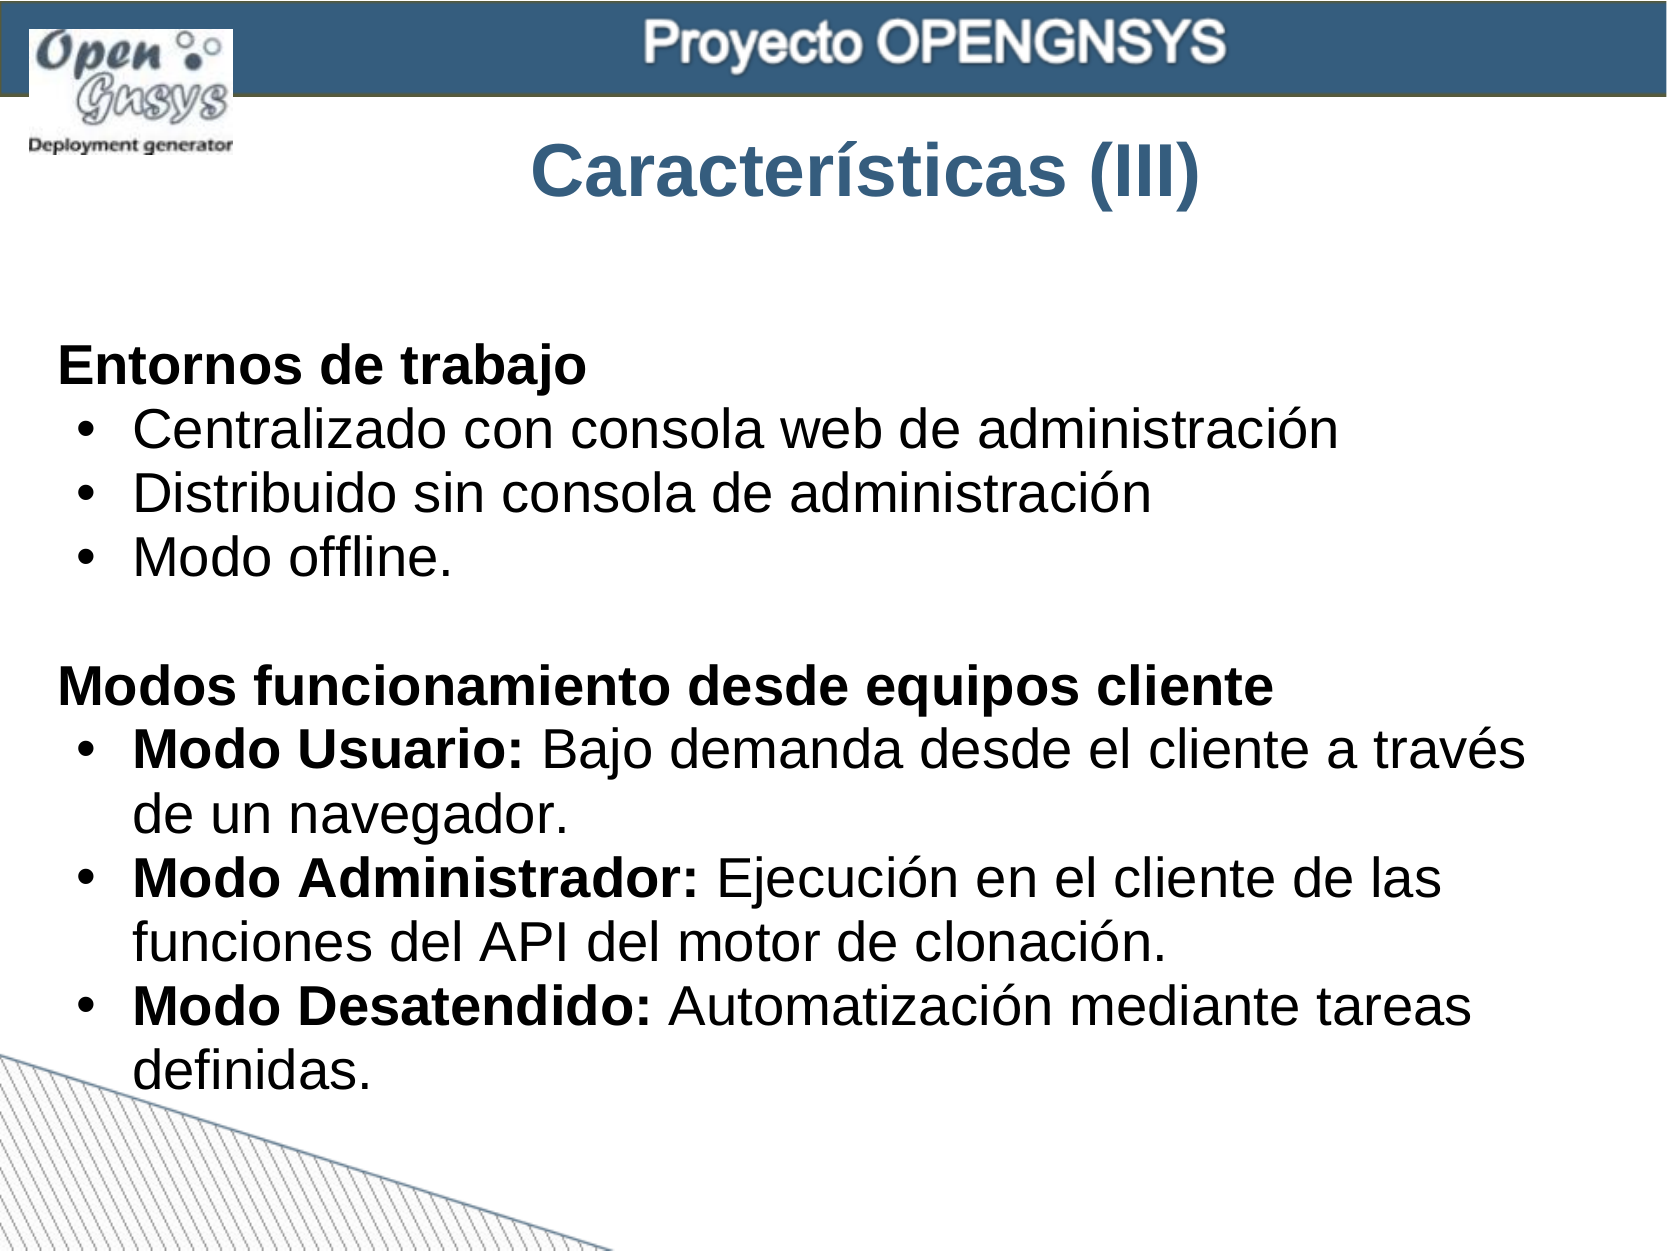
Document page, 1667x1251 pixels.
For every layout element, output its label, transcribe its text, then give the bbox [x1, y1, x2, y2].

text_box Entornos de trabajo Centralizado con consola web de administración Distribuido sin consola de administración Modo offline. Modos funcionamiento desde equipos cliente Modo Usuario: Bajo demanda desde el cliente a través de un navegador. Modo Administrador: Ejecución en el cliente de las funciones del API del motor de clonación.‏ Modo Desatendido: Automatización mediante tareas definidas. [57, 333, 1553, 1214]
picture [0, 0, 1667, 1251]
text_box Características (III) [73, 127, 1659, 214]
